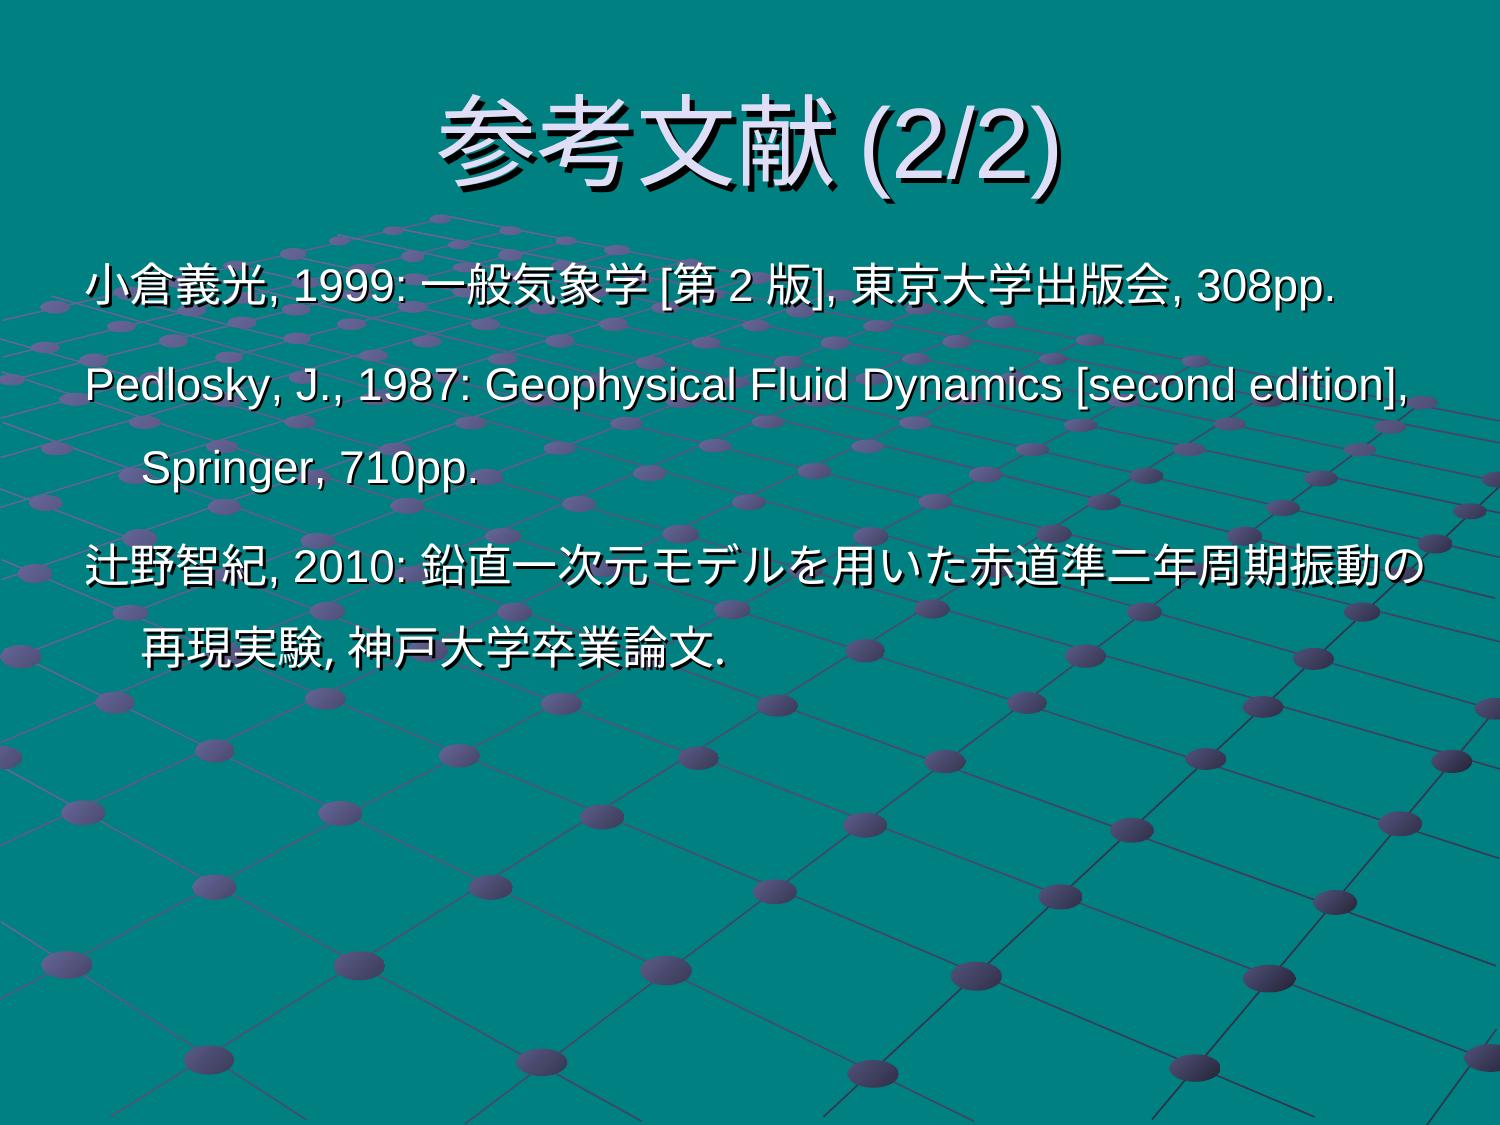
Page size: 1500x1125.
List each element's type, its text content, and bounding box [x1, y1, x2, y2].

list 小倉義光, 1999: 一般気象学 [第 2 版], 東京大学出版会, 308pp. Pedlosky, J., 1987: Geophysical Fluid Dynamics [second edition], Springer, 710pp. 辻野智紀, 2010: 鉛直一次元モデルを用いた赤道準二年周期振動の再現実験, 神戸大学卒業論文. [69, 220, 1447, 1044]
title 参考文献 (2/2) [75, 44, 1425, 220]
